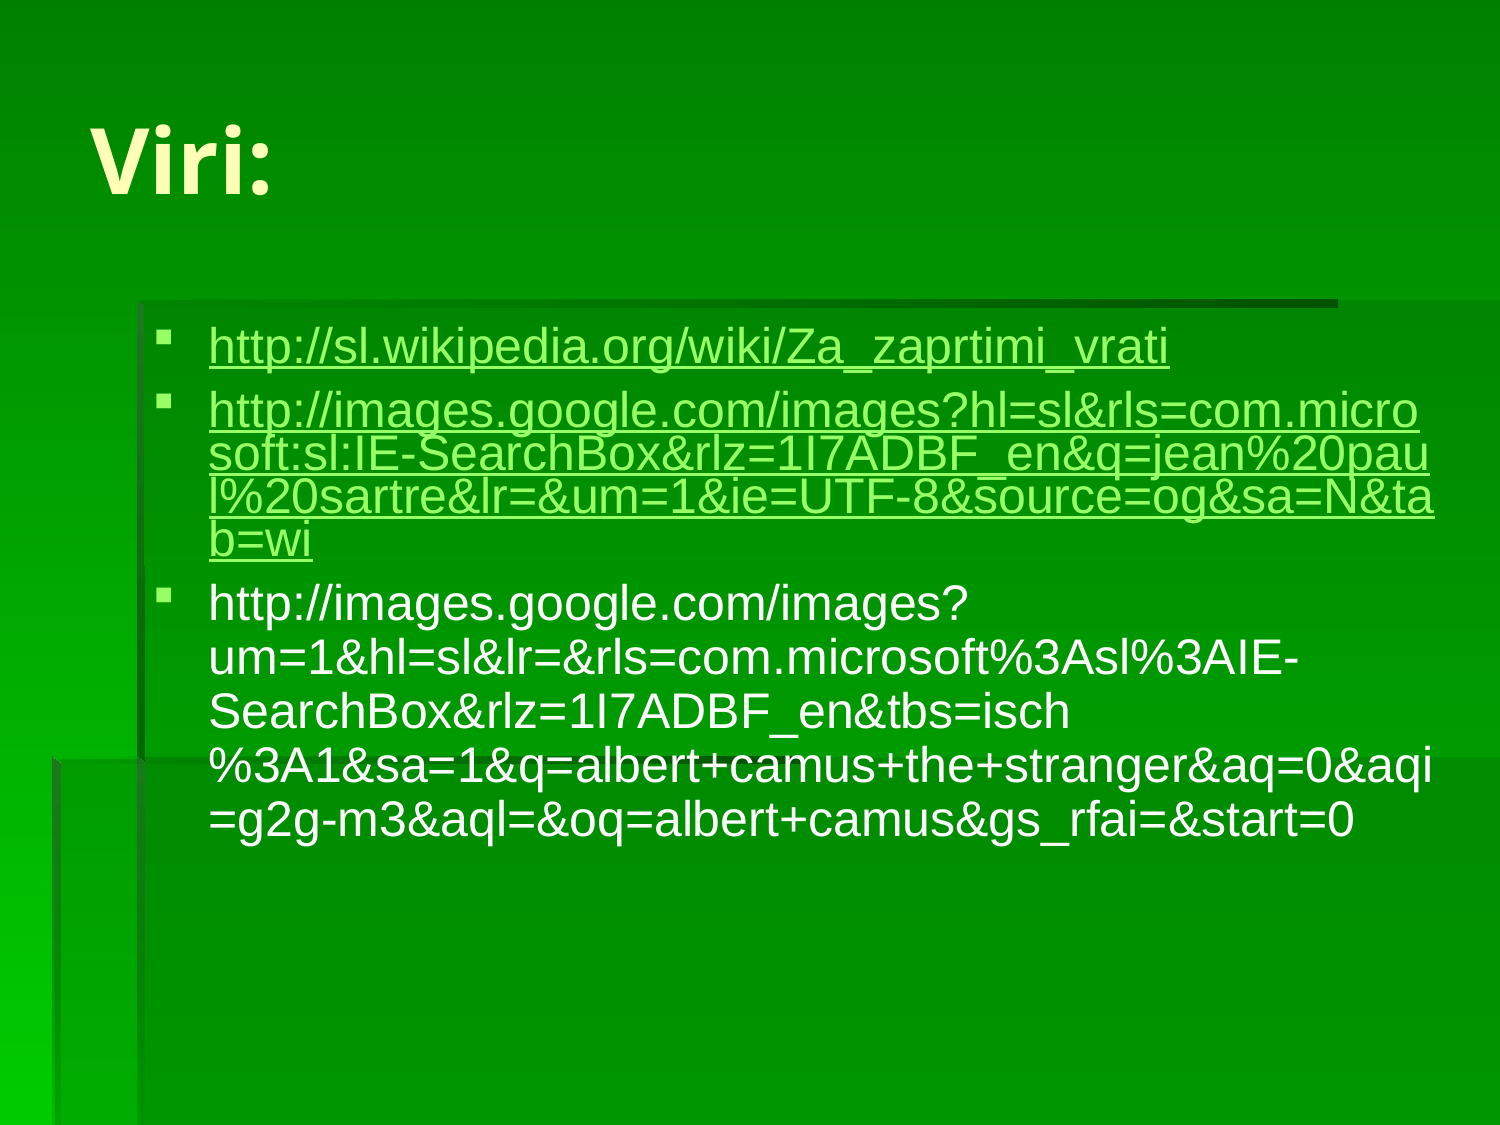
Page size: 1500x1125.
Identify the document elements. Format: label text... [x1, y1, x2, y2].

list http://sl.wikipedia.org/wiki/Za_zaprtimi_vrati http://images.google.com/images?hl=sl&rls=com.microsoft:sl:IE-SearchBox&rlz=1I7ADBF_en&q=jean%20paul%20sartre&lr=&um=1&ie=UTF-8&source=og&sa=N&tab=wi http://images.google.com/images?um=1&hl=sl&lr=&rls=com.microsoft%3Asl%3AIE-SearchBox&rlz=1I7ADBF_en&tbs=isch%3A1&sa=1&q=albert+camus+the+stranger&aq=0&aqi=g2g-m3&aql=&oq=albert+camus&gs_rfai=&start=0 [137, 312, 1451, 1000]
title Viri: [75, 40, 1451, 275]
